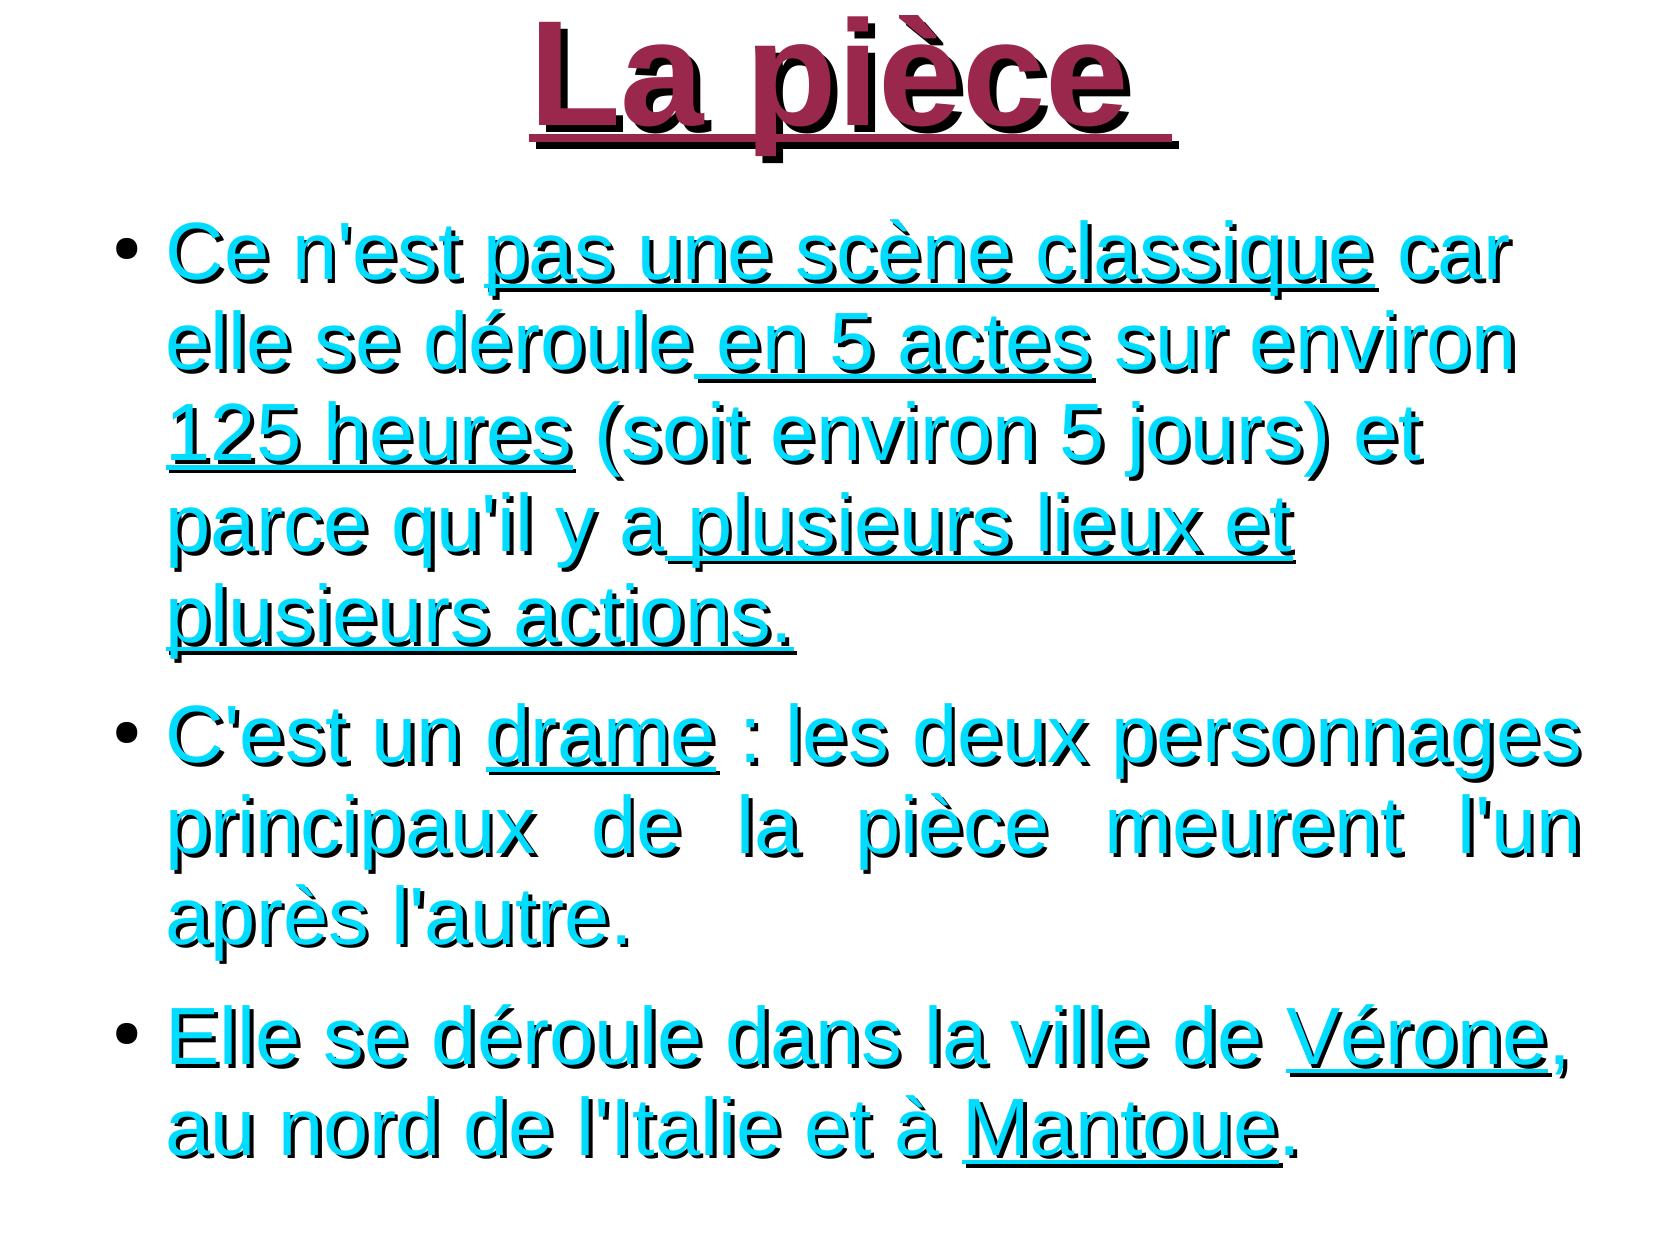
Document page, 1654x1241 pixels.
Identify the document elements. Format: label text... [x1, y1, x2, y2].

title La pièce [106, 0, 1595, 178]
list Ce n'est pas une scène classique car elle se déroule en 5 actes sur environ 125 heures (soit environ 5 jours) et parce qu'il y a plusieurs lieux et plusieurs actions. C'est un drame : les deux personnages principaux de la pièce meurent l'un après l'autre. Elle se déroule dans la ville de Vérone, au nord de l'Italie et à Mantoue. [94, 205, 1583, 1241]
